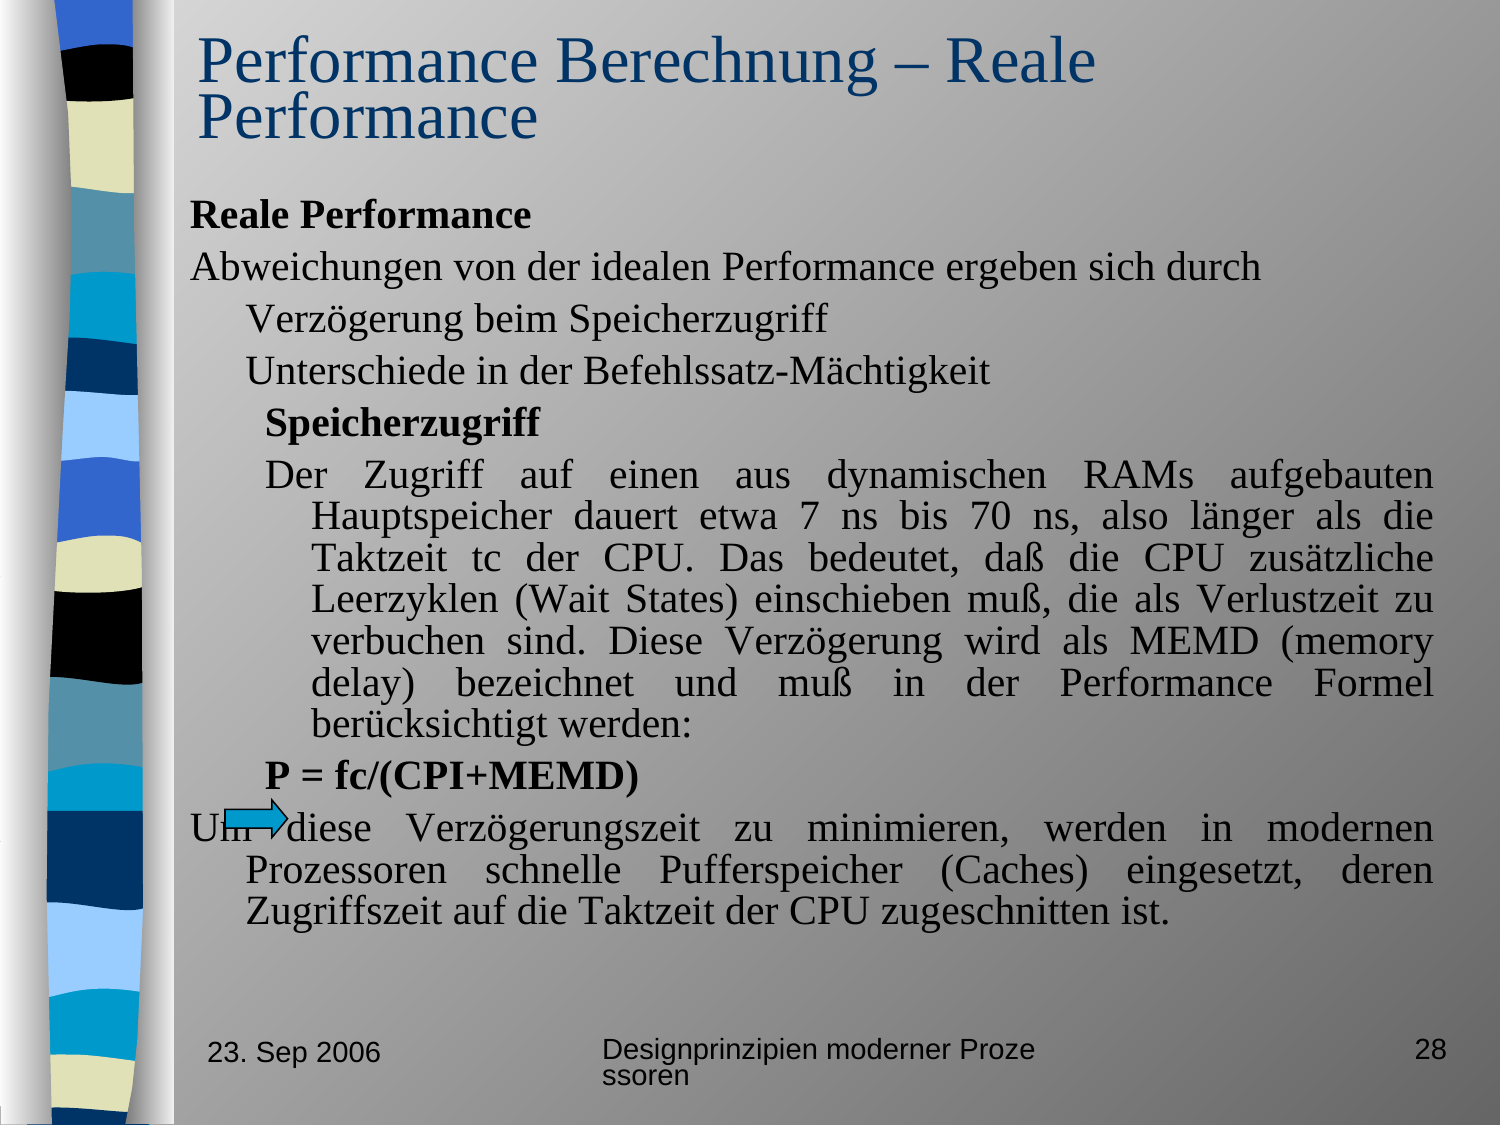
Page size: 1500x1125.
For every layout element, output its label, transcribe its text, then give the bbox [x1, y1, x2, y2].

list Reale Performance Abweichungen von der idealen Performance ergeben sich durch Verzögerung beim Speicherzugriff Unterschiede in der Befehlssatz-Mächtigkeit Speicherzugriff Der Zugriff auf einen aus dynamischen RAMs aufgebauten Hauptspeicher dauert etwa 7 ns bis 70 ns, also länger als die Taktzeit tc der CPU. Das bedeutet, daß die CPU zusätzliche Leerzyklen (Wait States) einschieben muß, die als Verlustzeit zu verbuchen sind. Diese Verzögerung wird als MEMD (memory delay) bezeichnet und muß in der Performance Formel berücksichtigt werden: P = fc/(CPI+MEMD) Um diese Verzögerungszeit zu minimieren, werden in modernen Prozessoren schnelle Pufferspeicher (Caches) eingesetzt, deren Zugriffszeit auf die Taktzeit der CPU zugeschnitten ist. [174, 187, 1450, 1001]
title Performance Berechnung – Reale Performance [183, 0, 1459, 188]
text_box [225, 799, 288, 838]
